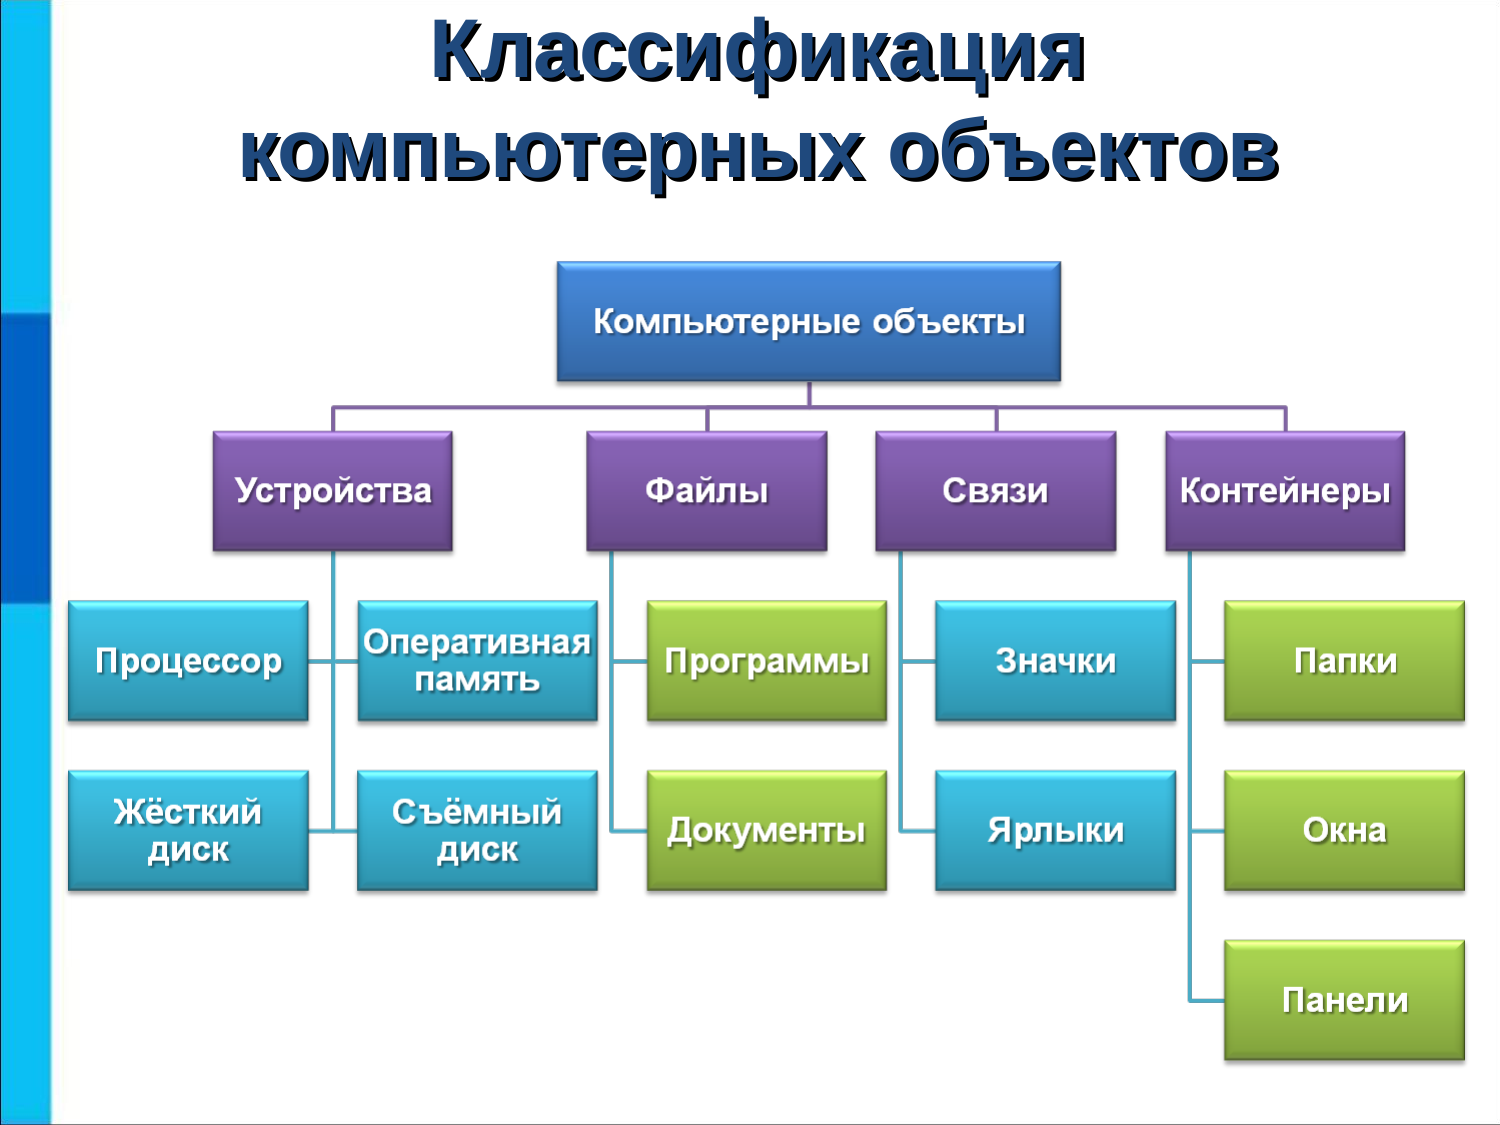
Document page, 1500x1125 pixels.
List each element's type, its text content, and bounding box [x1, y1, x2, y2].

picture [0, 0, 1500, 1125]
title Классификация компьютерных объектов [93, 13, 1423, 176]
